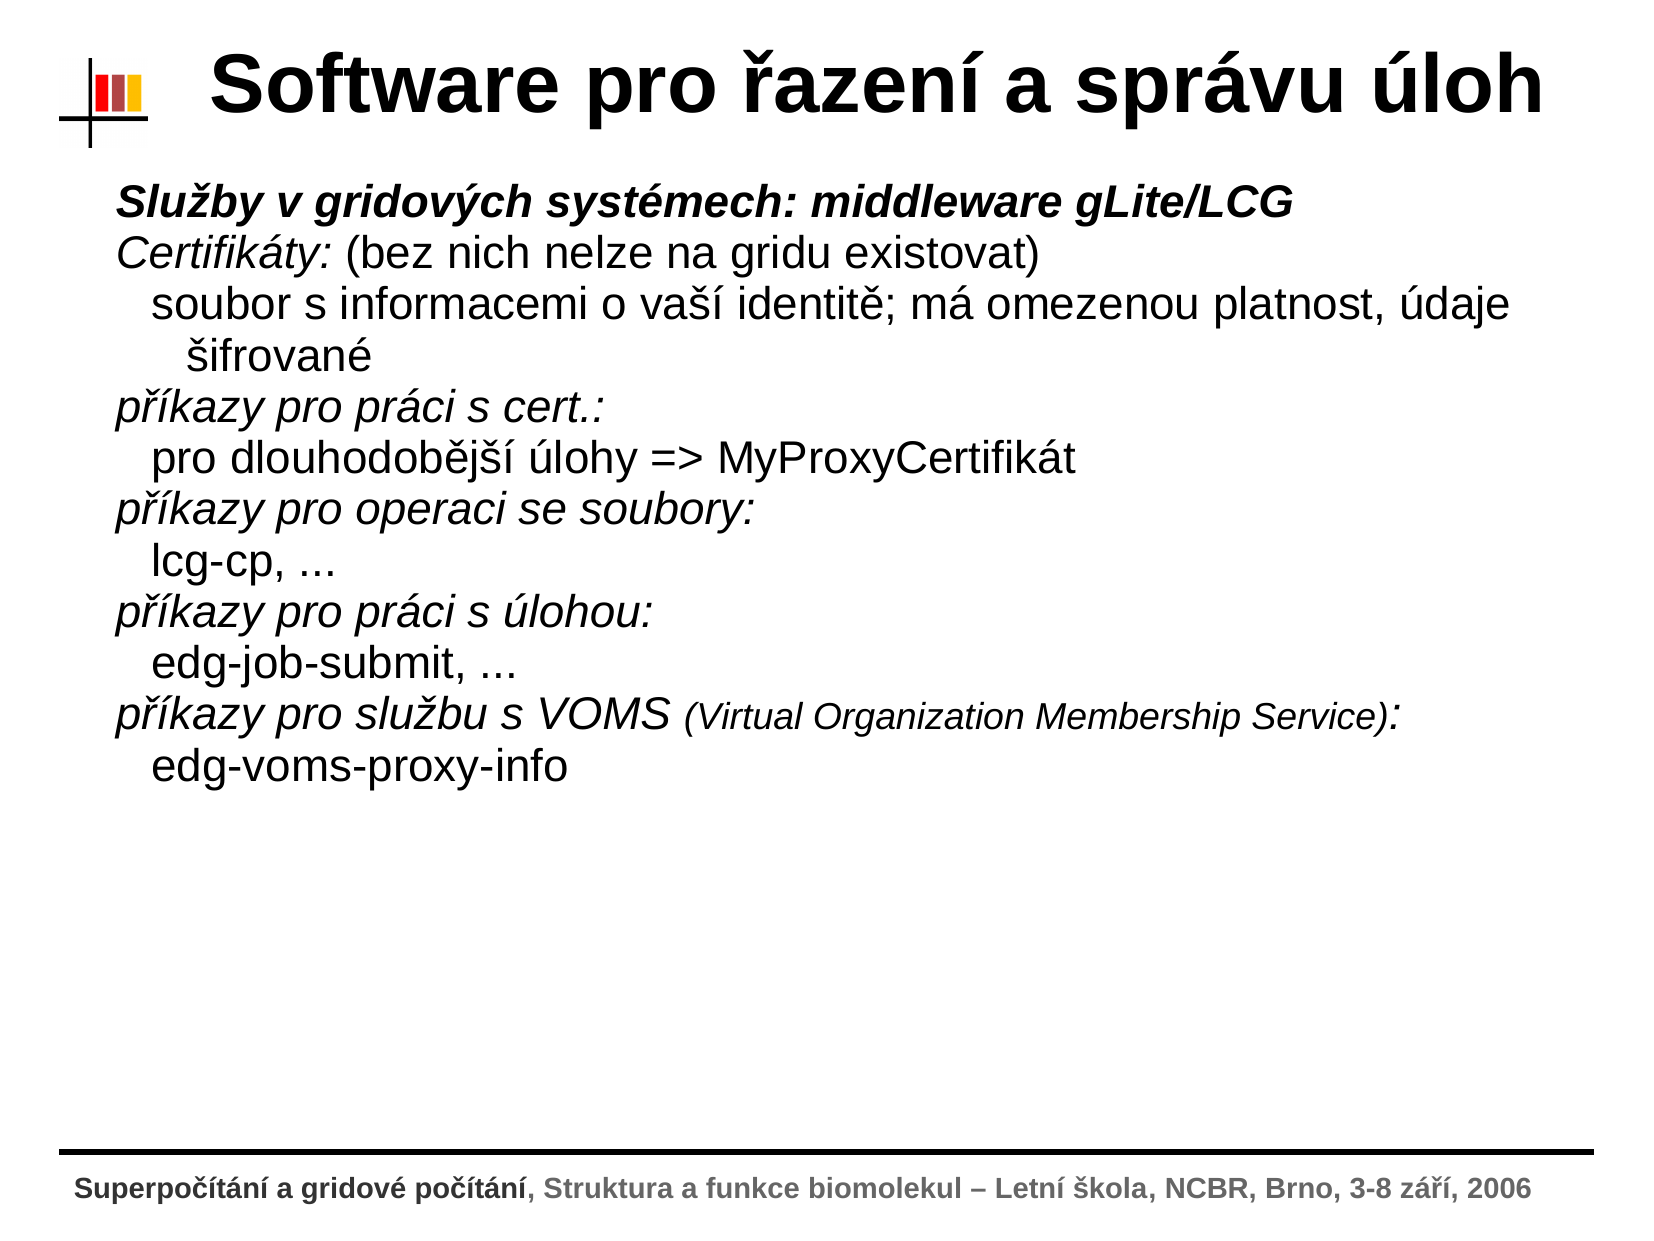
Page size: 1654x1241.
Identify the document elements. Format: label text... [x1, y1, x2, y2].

text_box Služby v gridových systémech: middleware gLite/LCG Certifikáty: (bez nich nelze na gridu existovat) soubor s informacemi o vaší identitě; má omezenou platnost, údaje šifrované příkazy pro práci s cert.: pro dlouhodobější úlohy => MyProxyCertifikát příkazy pro operaci se soubory: lcg-cp, ... příkazy pro práci s úlohou: edg-job-submit, ... příkazy pro službu s VOMS (Virtual Organization Membership Service): edg-voms-proxy-info [101, 168, 1578, 1066]
text_box Software pro řazení a správu úloh [194, 29, 1595, 171]
text_box Superpočítání a gridové počítání, Struktura a funkce biomolekul – Letní škola, NCBR, Brno, 3-8 září, 2006 [59, 1151, 1558, 1214]
picture [59, 58, 148, 148]
